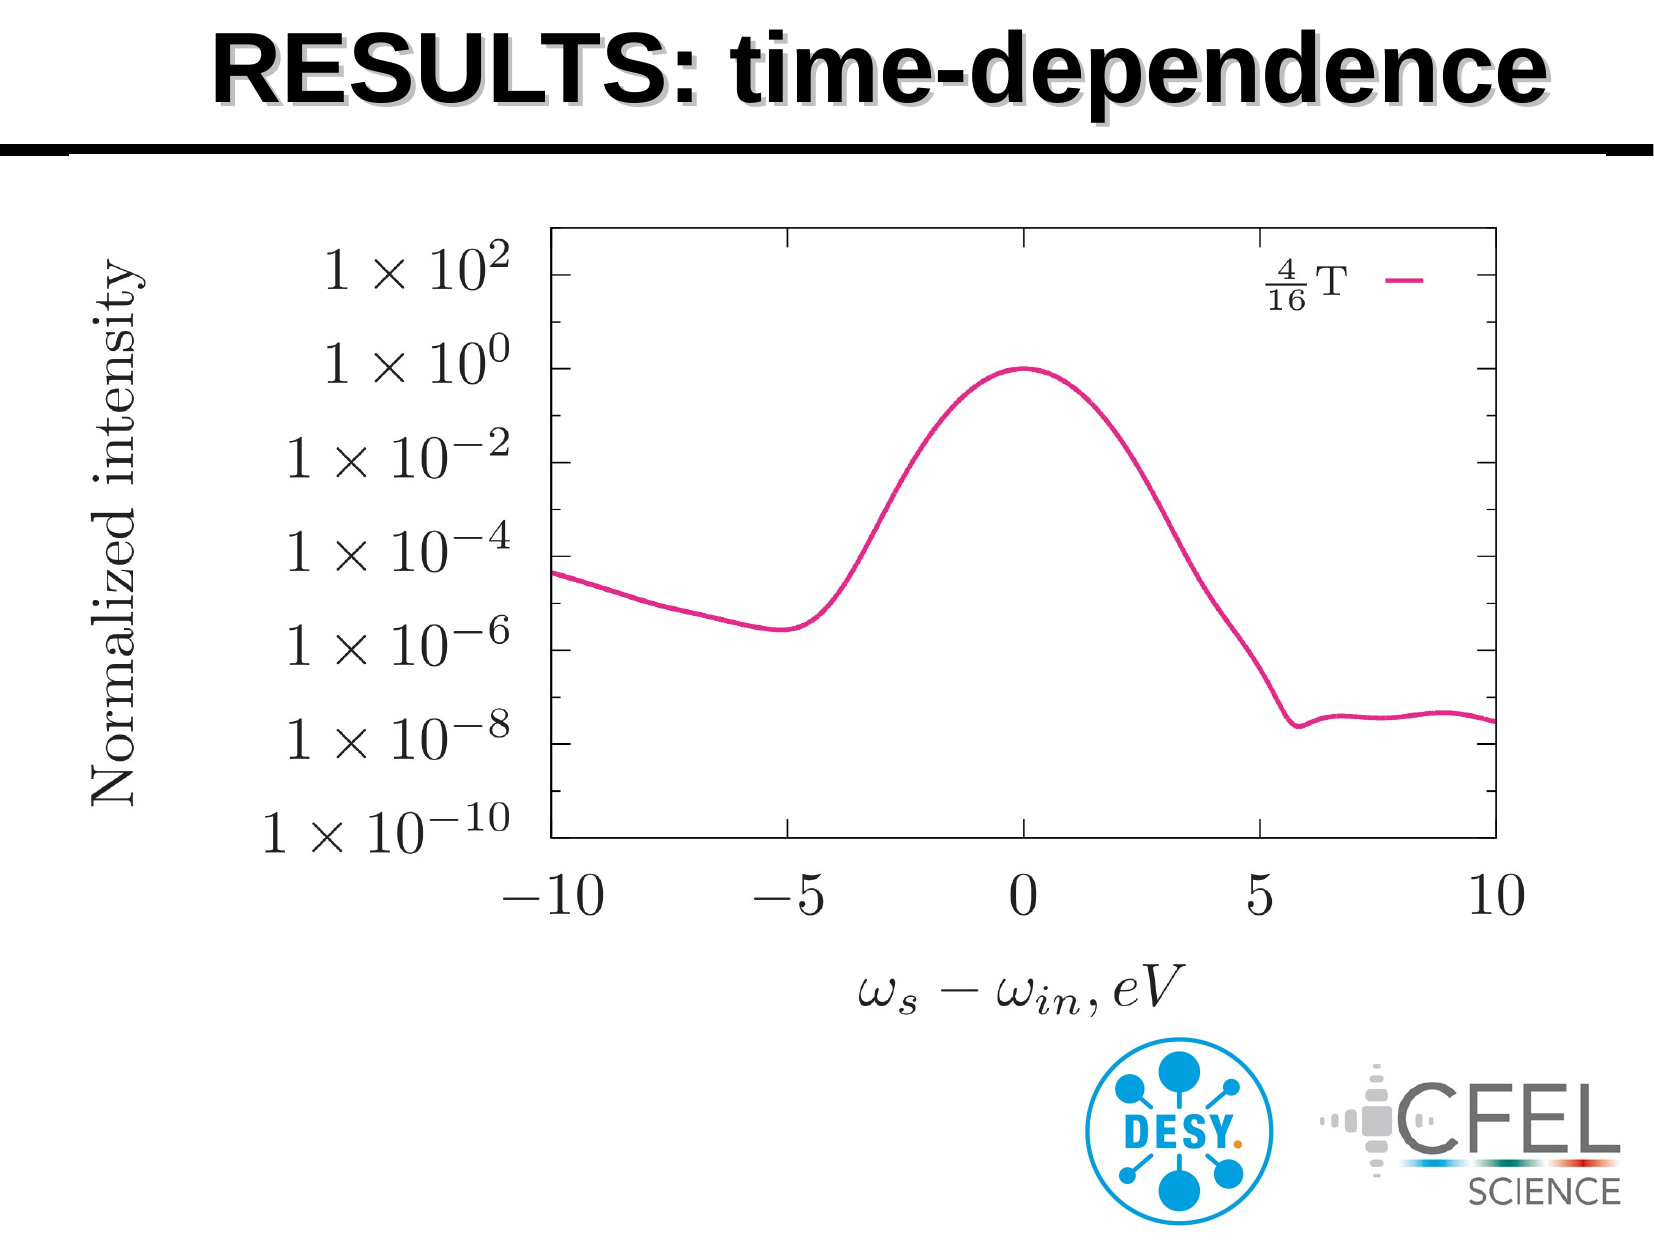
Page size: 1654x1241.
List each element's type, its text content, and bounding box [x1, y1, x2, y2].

text_box [30, 8, 736, 247]
title RESULTS: time-dependence [0, 0, 1654, 151]
picture [1320, 1064, 1621, 1213]
picture [69, 154, 1606, 1231]
